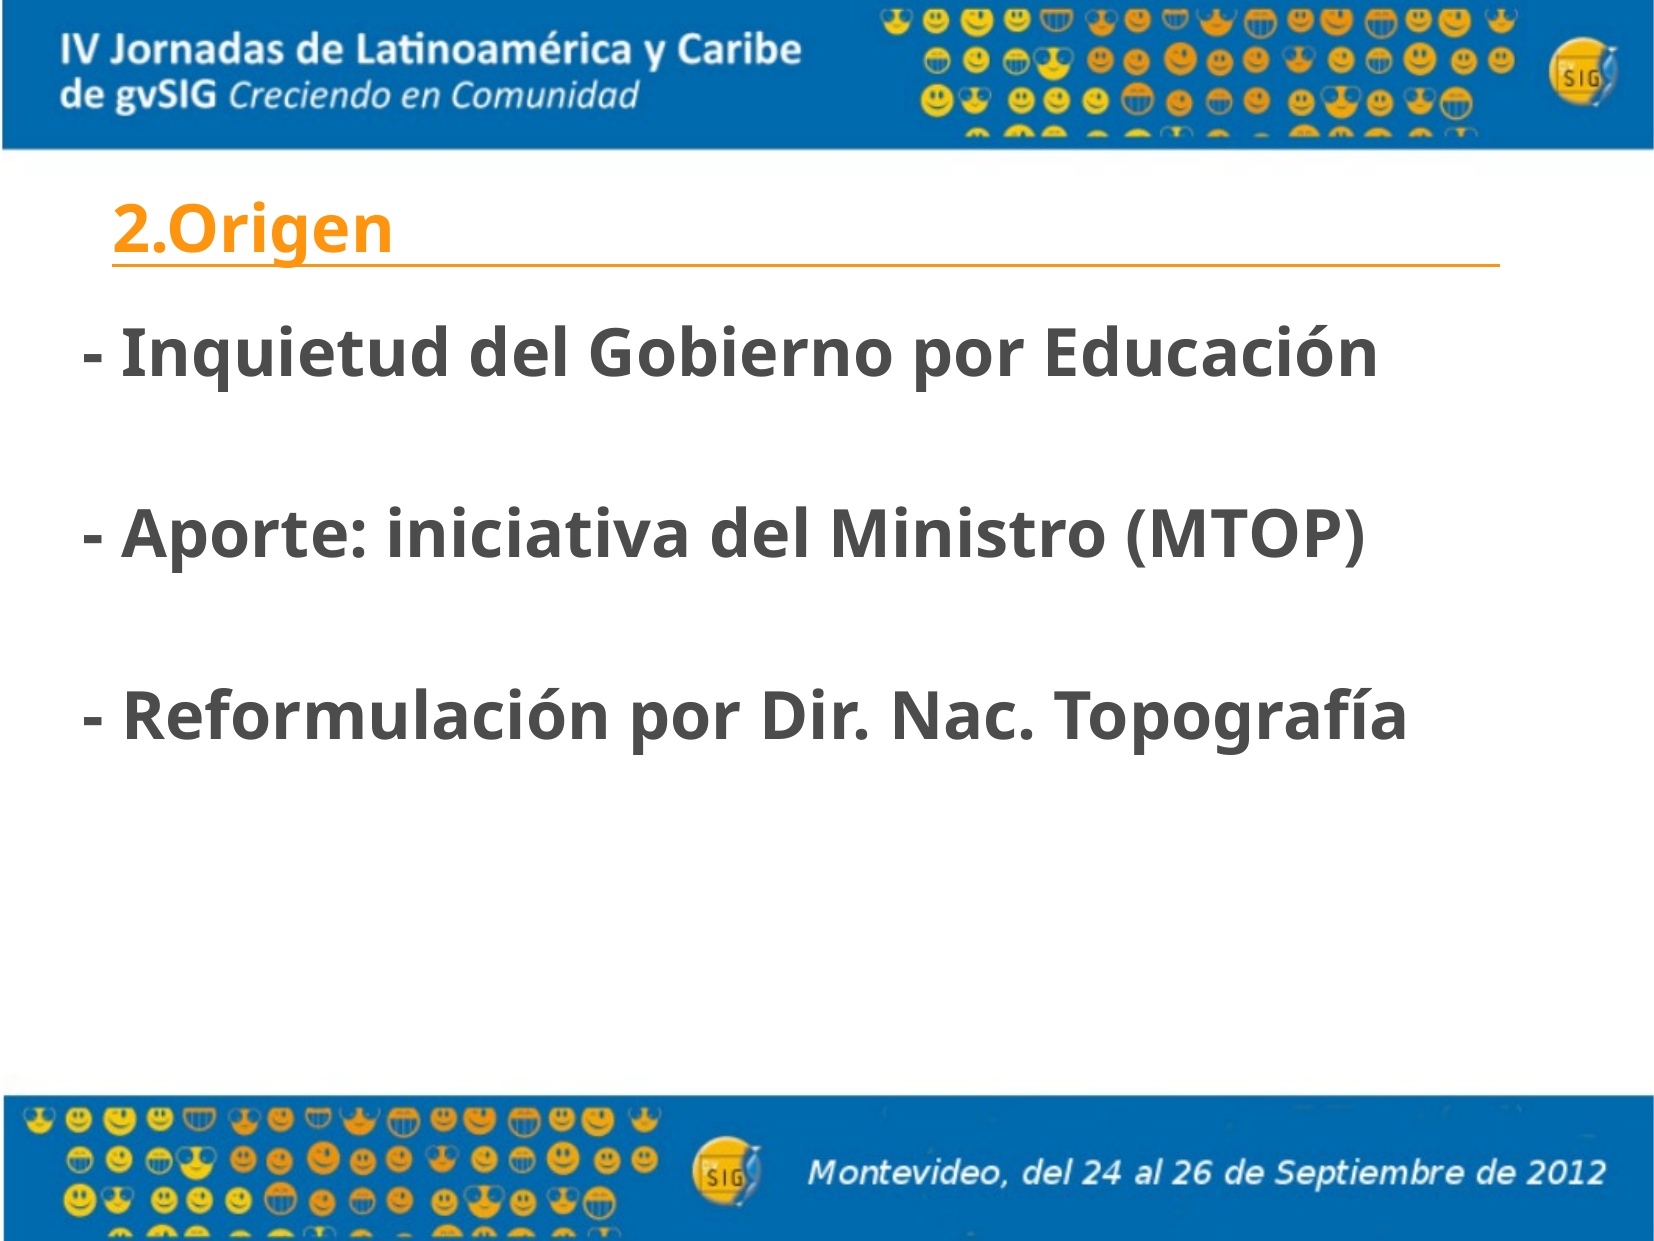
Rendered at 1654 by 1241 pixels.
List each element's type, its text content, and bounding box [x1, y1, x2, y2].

title 2.Origen [112, 187, 1601, 266]
picture [1, 0, 1654, 1241]
title - Inquietud del Gobierno por Educación - Aporte: iniciativa del Ministro (MTOP) - Reformulación por Dir. Nac. Topografía [82, 337, 1641, 727]
